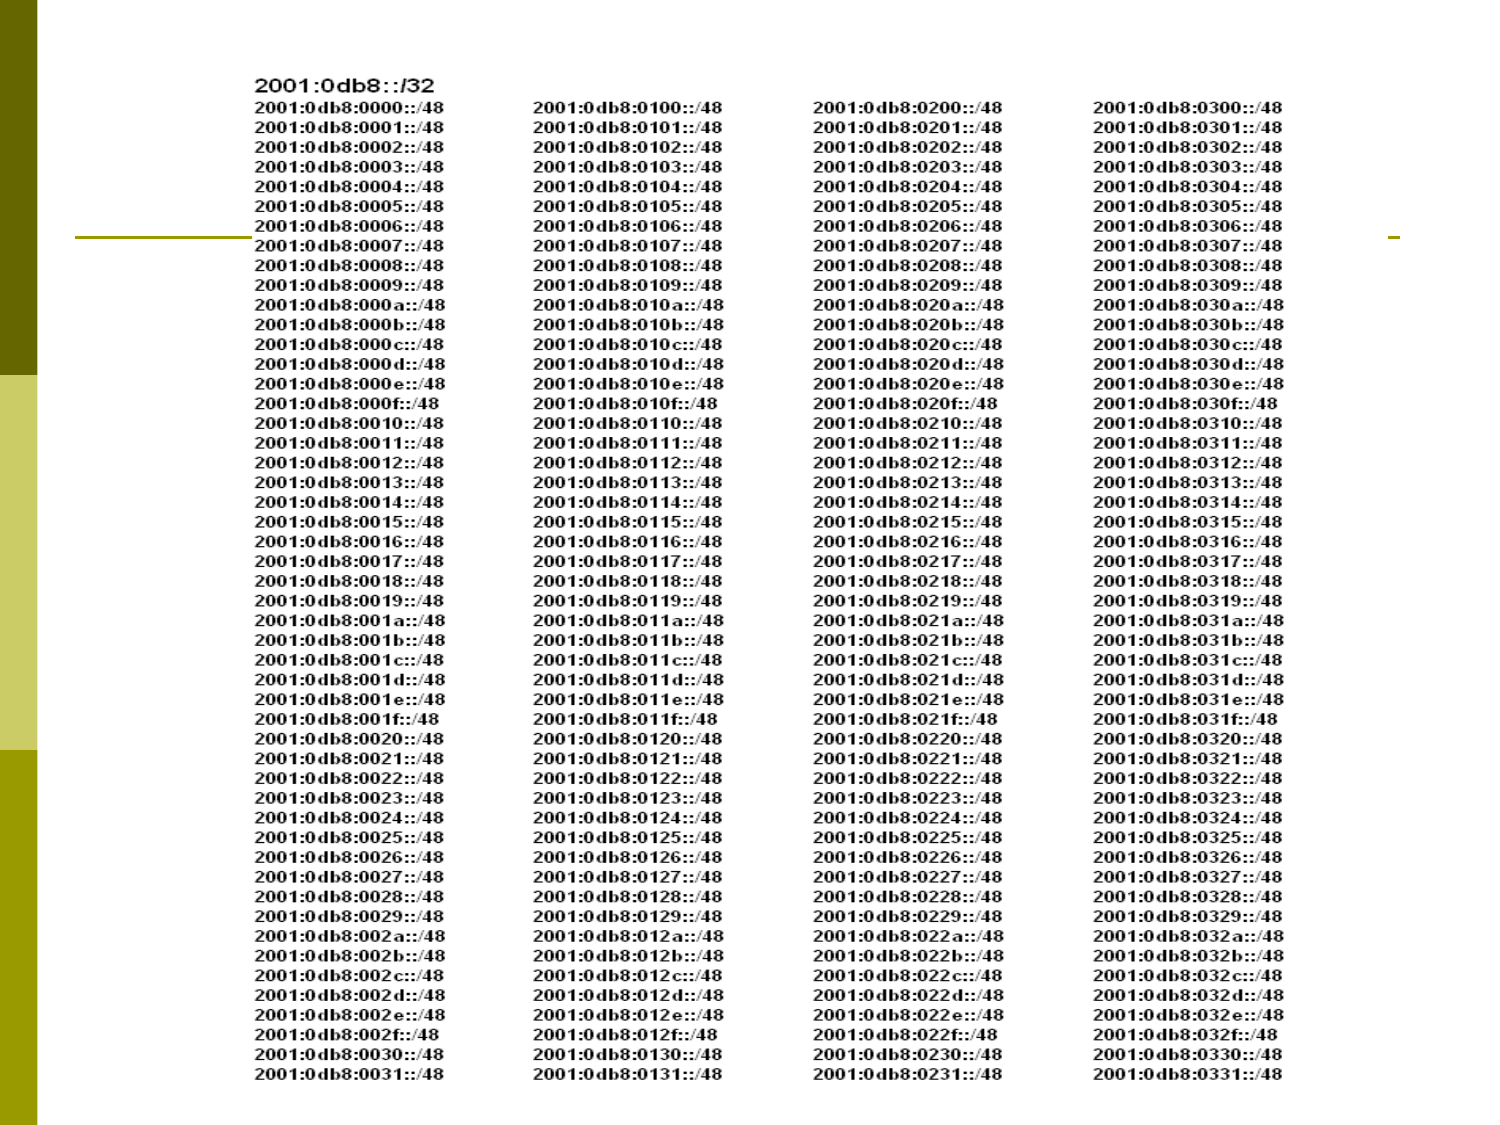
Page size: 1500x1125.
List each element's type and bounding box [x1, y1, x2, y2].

picture [252, 74, 1388, 1088]
